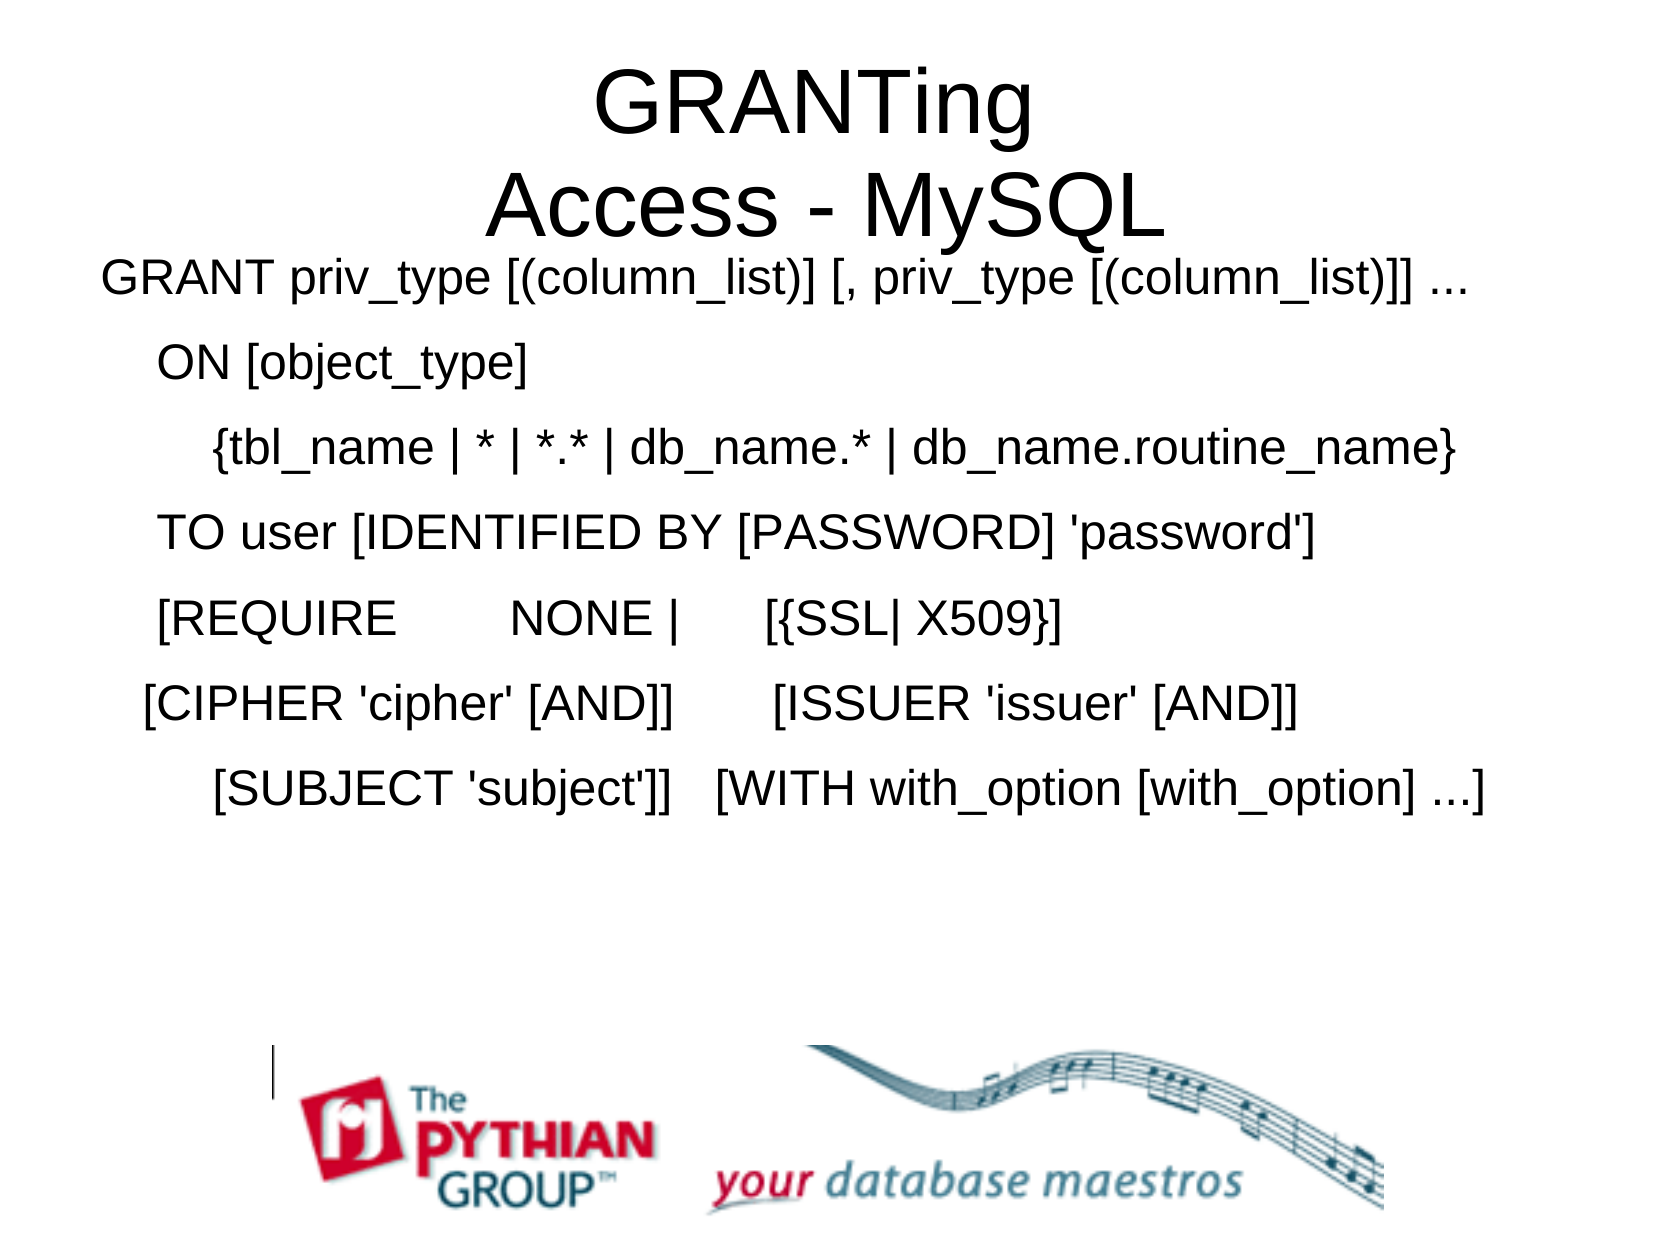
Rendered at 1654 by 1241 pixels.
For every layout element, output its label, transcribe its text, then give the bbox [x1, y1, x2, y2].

title GRANTing Access - MySQL [82, 50, 1571, 248]
list GRANT priv_type [(column_list)] [, priv_type [(column_list)]] ... ON [object_type] {tbl_name | * | *.* | db_name.* | db_name.routine_name} TO user [IDENTIFIED BY [PASSWORD] 'password'] [REQUIRE NONE | [{SSL| X509}] [CIPHER 'cipher' [AND]] [ISSUER 'issuer' [AND]] [SUBJECT 'subject']] [WITH with_option [with_option] ...] [82, 248, 1571, 1053]
picture [272, 1053, 1384, 1241]
